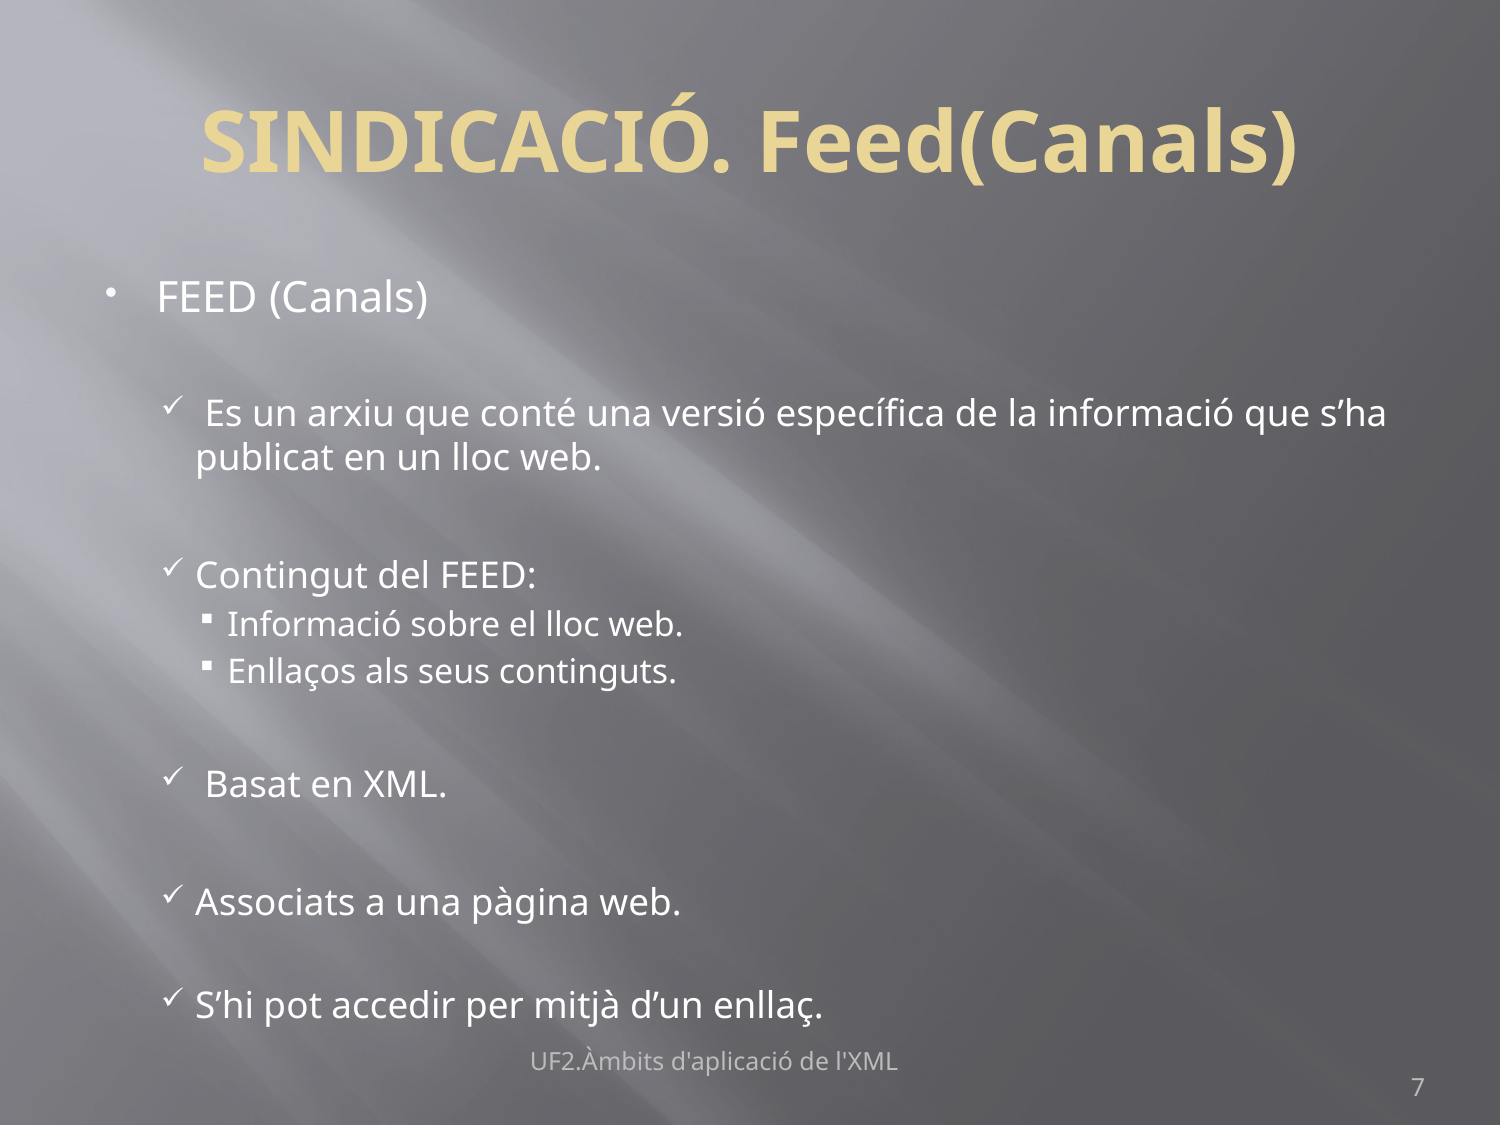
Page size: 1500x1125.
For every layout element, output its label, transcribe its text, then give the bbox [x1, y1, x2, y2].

slide_number <número> [1299, 1052, 1425, 1113]
title SINDICACIÓ. Feed(Canals) [75, 45, 1425, 233]
footer UF2.Àmbits d'aplicació de l'XML [512, 1052, 988, 1113]
list FEED (Canals) Es un arxiu que conté una versió específica de la informació que s’ha publicat en un lloc web. Contingut del FEED: Informació sobre el lloc web. Enllaços als seus continguts. Basat en XML. Associats a una pàgina web. S’hi pot accedir per mitjà d’un enllaç. [75, 262, 1425, 1035]
picture [0, 0, 1500, 1125]
